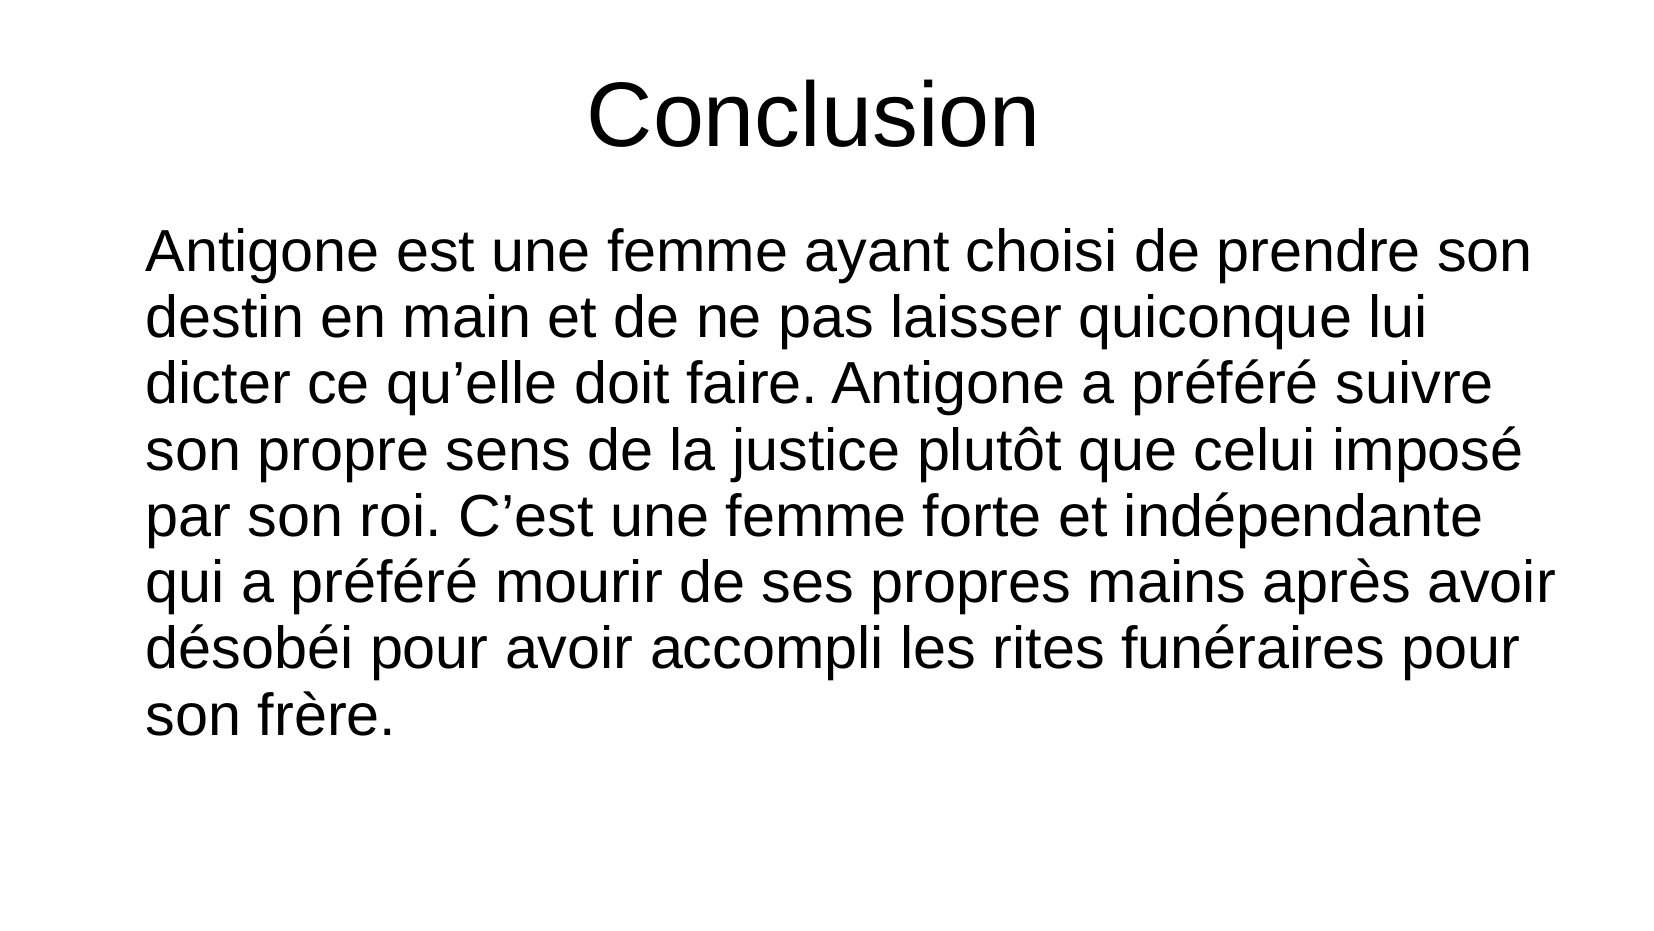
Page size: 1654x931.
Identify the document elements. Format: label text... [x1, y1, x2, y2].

title Conclusion [82, 37, 1571, 193]
list Antigone est une femme ayant choisi de prendre son destin en main et de ne pas laisser quiconque lui dicter ce qu’elle doit faire. Antigone a préféré suivre son propre sens de la justice plutôt que celui imposé par son roi. C’est une femme forte et indépendante qui a préféré mourir de ses propres mains après avoir désobéi pour avoir accompli les rites funéraires pour son frère. [82, 217, 1571, 758]
